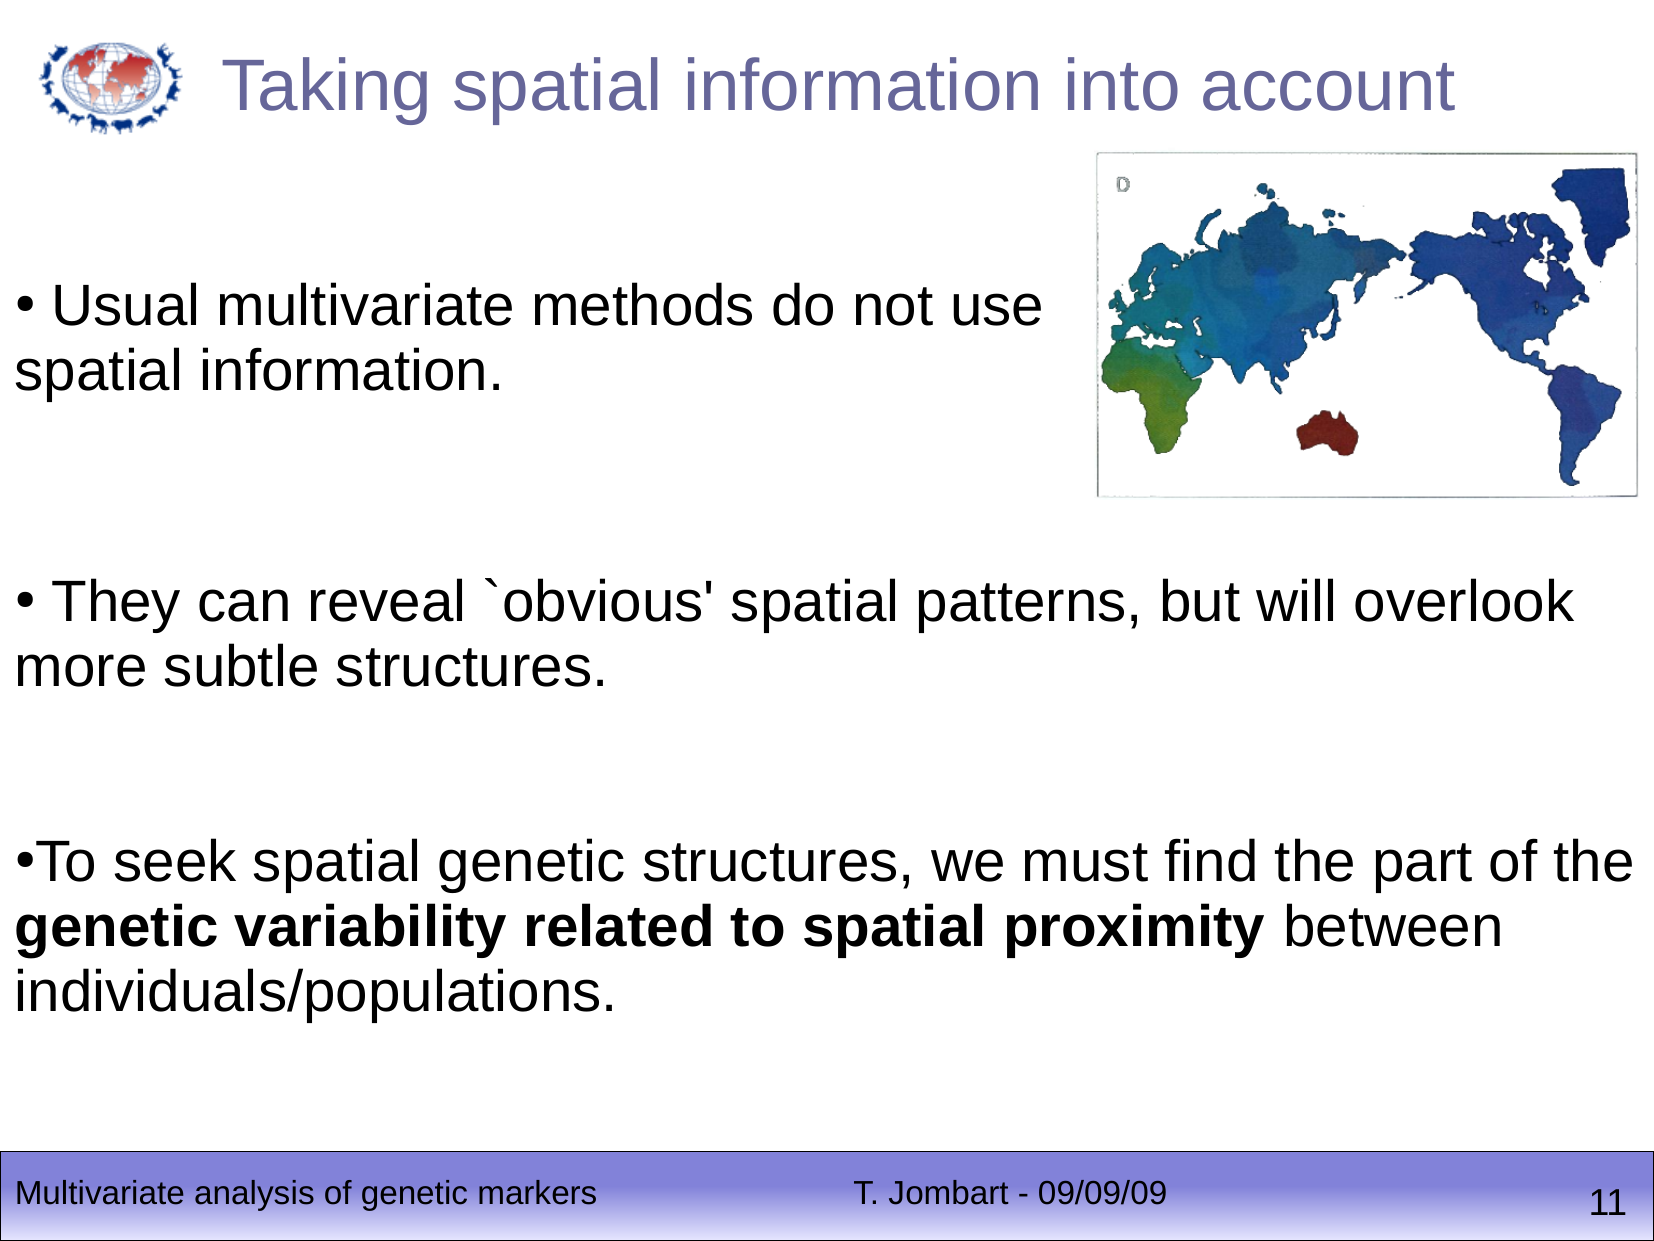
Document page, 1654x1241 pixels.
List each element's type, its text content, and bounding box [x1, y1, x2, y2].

text_box 11 [1573, 1174, 1654, 1232]
picture [25, 29, 186, 144]
picture [1092, 147, 1642, 502]
text_box [0, 1151, 1654, 1241]
text_box T. Jombart - 09/09/09 [838, 1167, 1202, 1225]
text_box Usual multivariate methods do not use spatial information. [0, 265, 1241, 443]
text_box Taking spatial information into account [206, 37, 1654, 134]
text_box Multivariate analysis of genetic markers [0, 1167, 614, 1220]
text_box They can reveal `obvious' spatial patterns, but will overlook more subtle structures. To seek spatial genetic structures, we must find the part of the genetic variability related to spatial proximity between individuals/populations. [0, 561, 1654, 1031]
